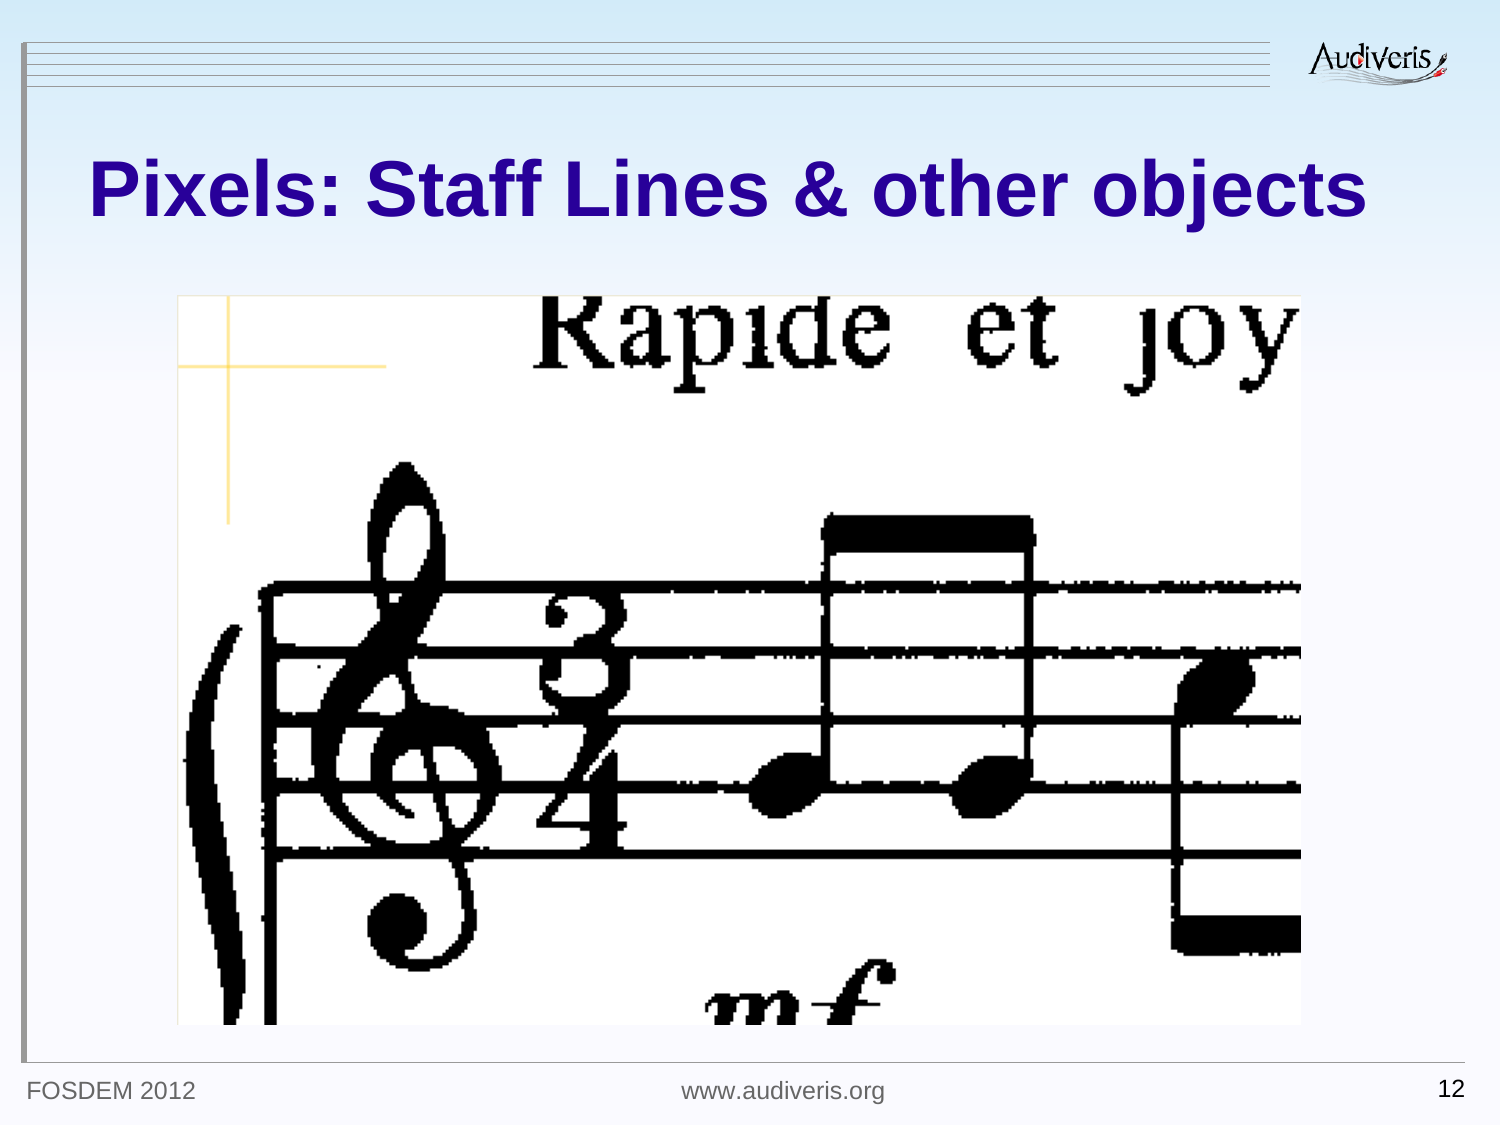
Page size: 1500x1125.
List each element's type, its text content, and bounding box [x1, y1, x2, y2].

picture [1306, 29, 1447, 89]
title Pixels: Staff Lines & other objects [88, 122, 1418, 271]
picture [177, 295, 1301, 1025]
